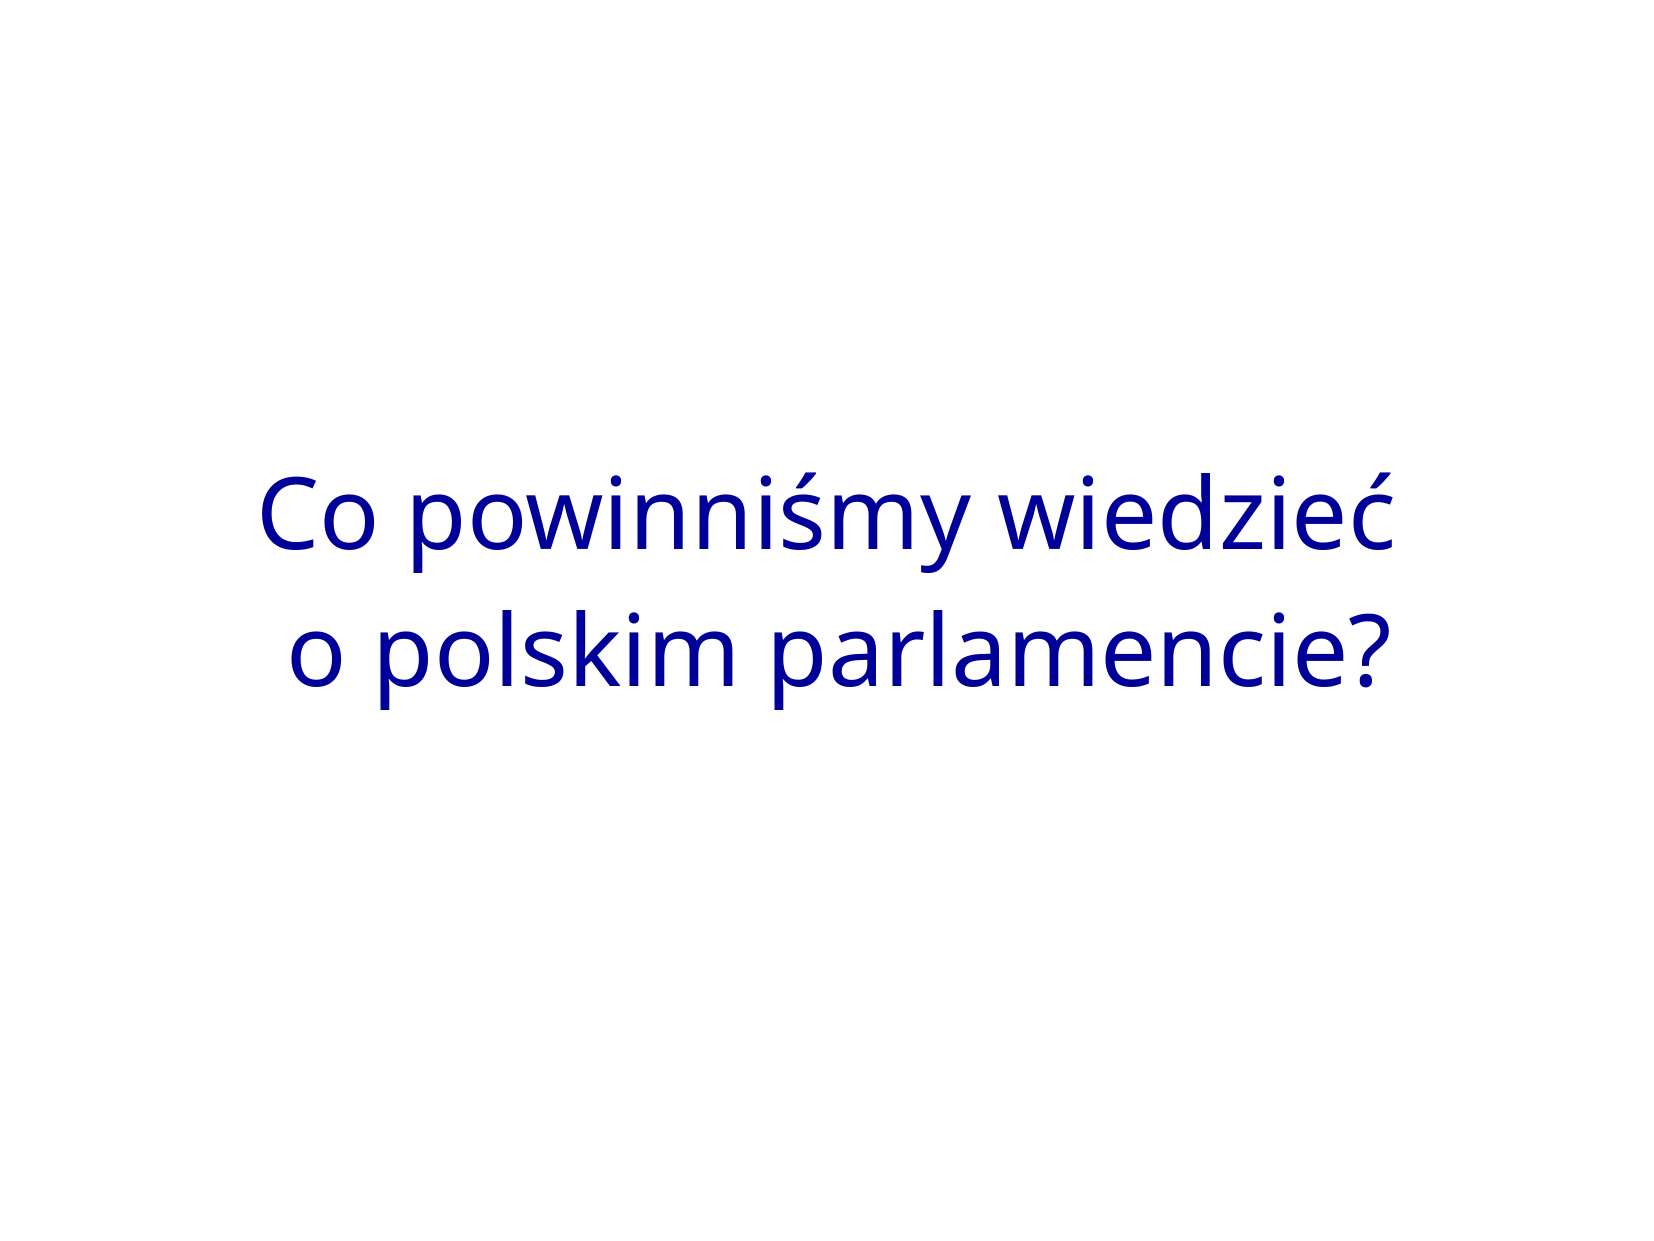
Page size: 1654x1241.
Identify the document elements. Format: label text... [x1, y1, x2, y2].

subtitle Co powinniśmy wiedzieć o polskim parlamencie? [82, 49, 1571, 1109]
